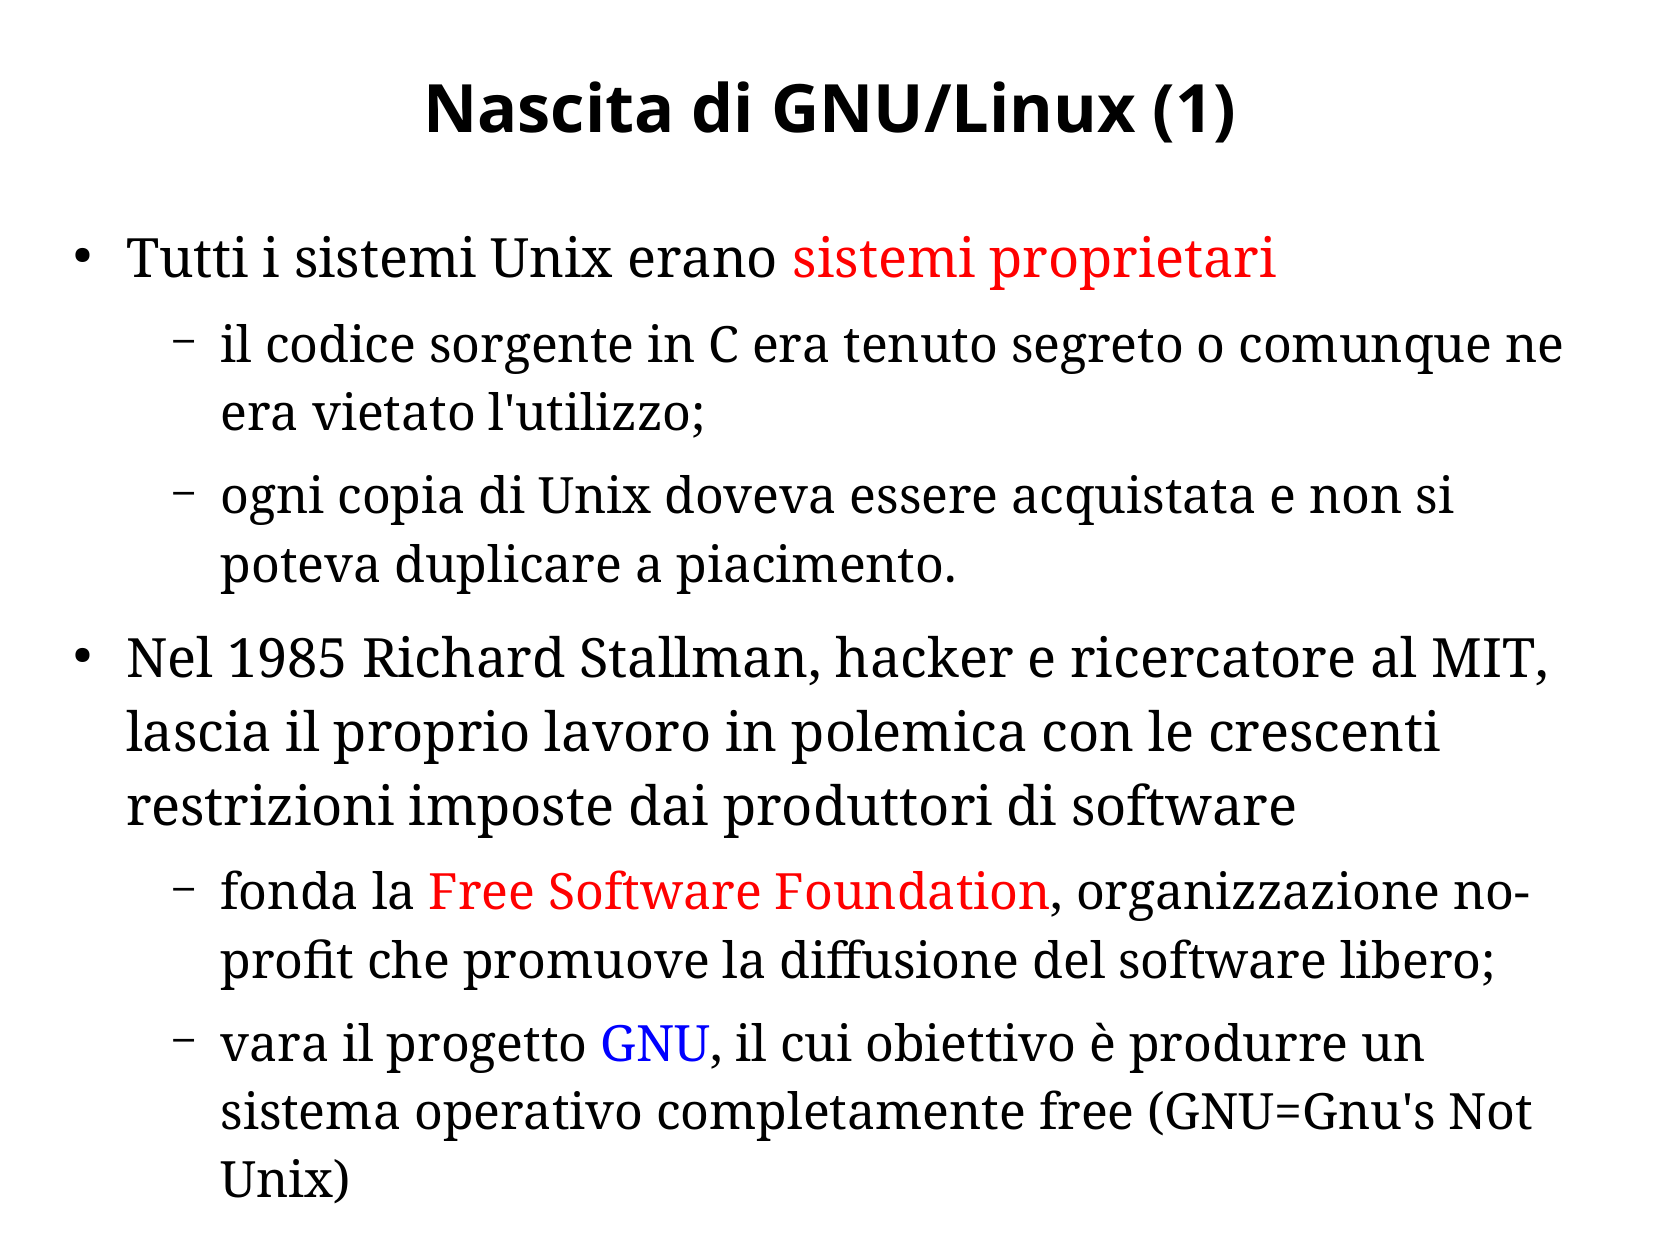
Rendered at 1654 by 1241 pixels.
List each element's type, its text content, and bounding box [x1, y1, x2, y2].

list Tutti i sistemi Unix erano sistemi proprietari il codice sorgente in C era tenuto segreto o comunque ne era vietato l'utilizzo; ogni copia di Unix doveva essere acquistata e non si poteva duplicare a piacimento. Nel 1985 Richard Stallman, hacker e ricercatore al MIT, lascia il proprio lavoro in polemica con le crescenti restrizioni imposte dai produttori di software fonda la Free Software Foundation, organizzazione no-profit che promuove la diffusione del software libero; vara il progetto GNU, il cui obiettivo è produrre un sistema operativo completamente free (GNU=Gnu's Not Unix) [55, 219, 1605, 1179]
title Nascita di GNU/Linux (1) [52, 42, 1608, 173]
